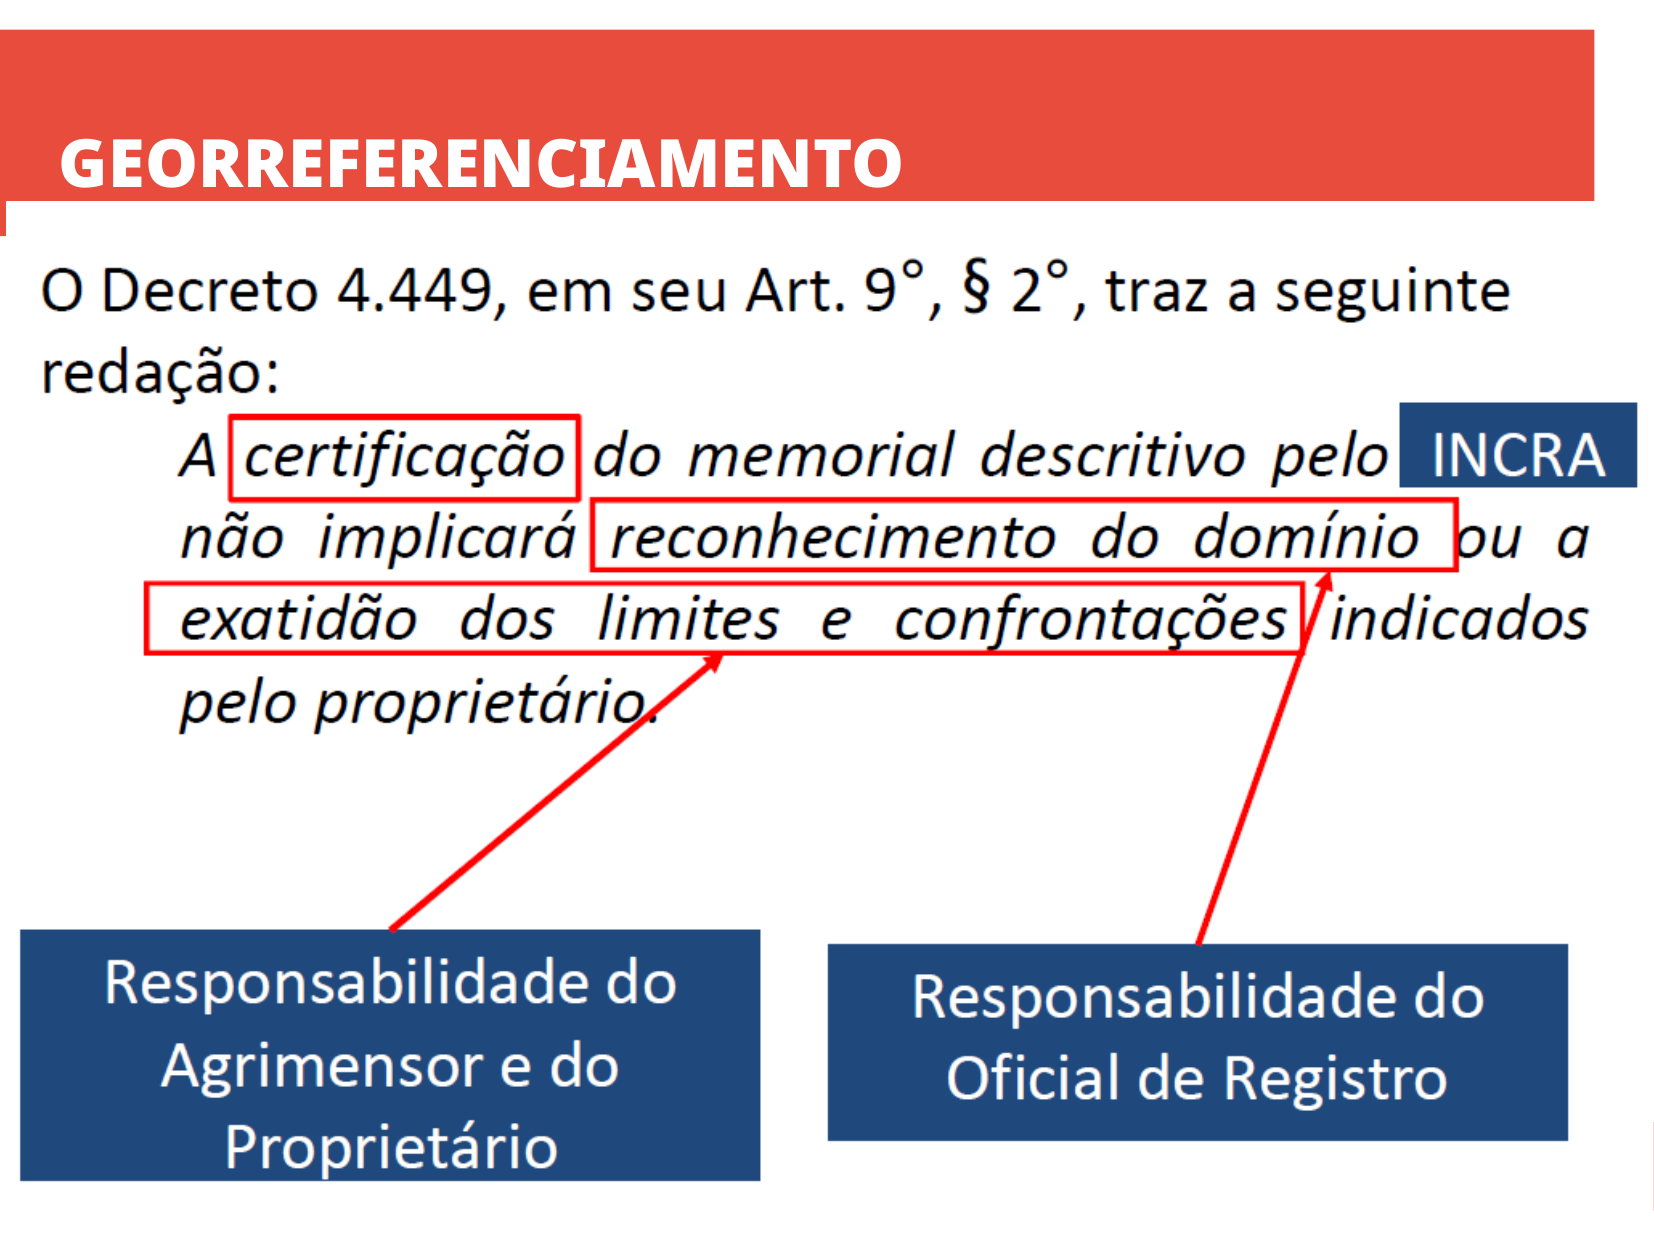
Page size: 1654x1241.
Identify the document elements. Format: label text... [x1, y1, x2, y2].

title GEORREFERENCIAMENTO [59, 59, 1595, 201]
picture [6, 201, 1654, 1231]
